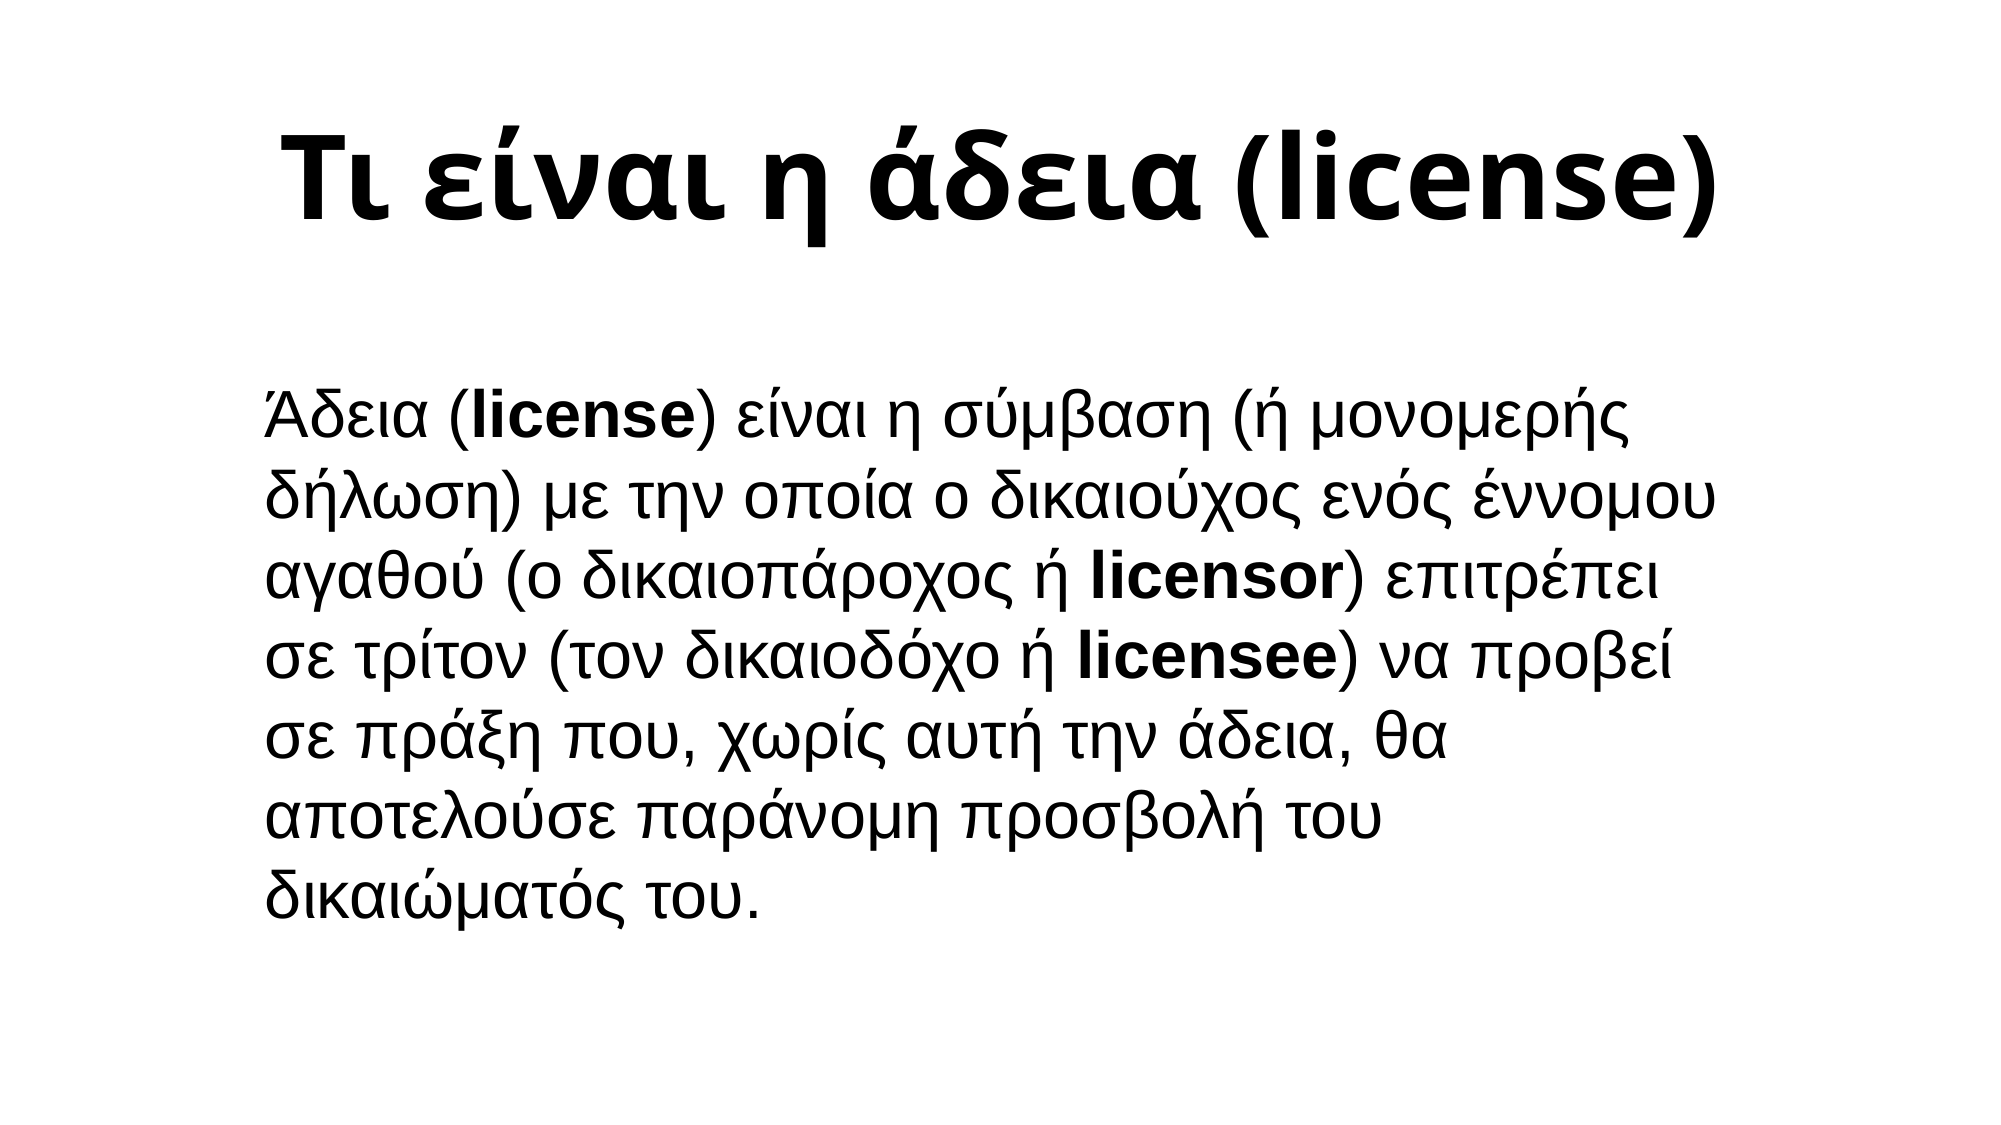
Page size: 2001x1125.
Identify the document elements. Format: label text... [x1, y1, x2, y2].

title Τι είναι η άδεια (license) [249, 96, 1750, 253]
subtitle Άδεια (license) είναι η σύμβαση (ή μονομερής δήλωση) με την οποία ο δικαιούχος ενός έννομου αγαθού (ο δικαιοπάροχος ή licensor) επιτρέπει σε τρίτον (τον δικαιοδόχο ή licensee) να προβεί σε πράξη που, χωρίς αυτή την άδεια, θα αποτελούσε παράνομη προσβολή του δικαιώματός του. [249, 363, 1750, 1039]
